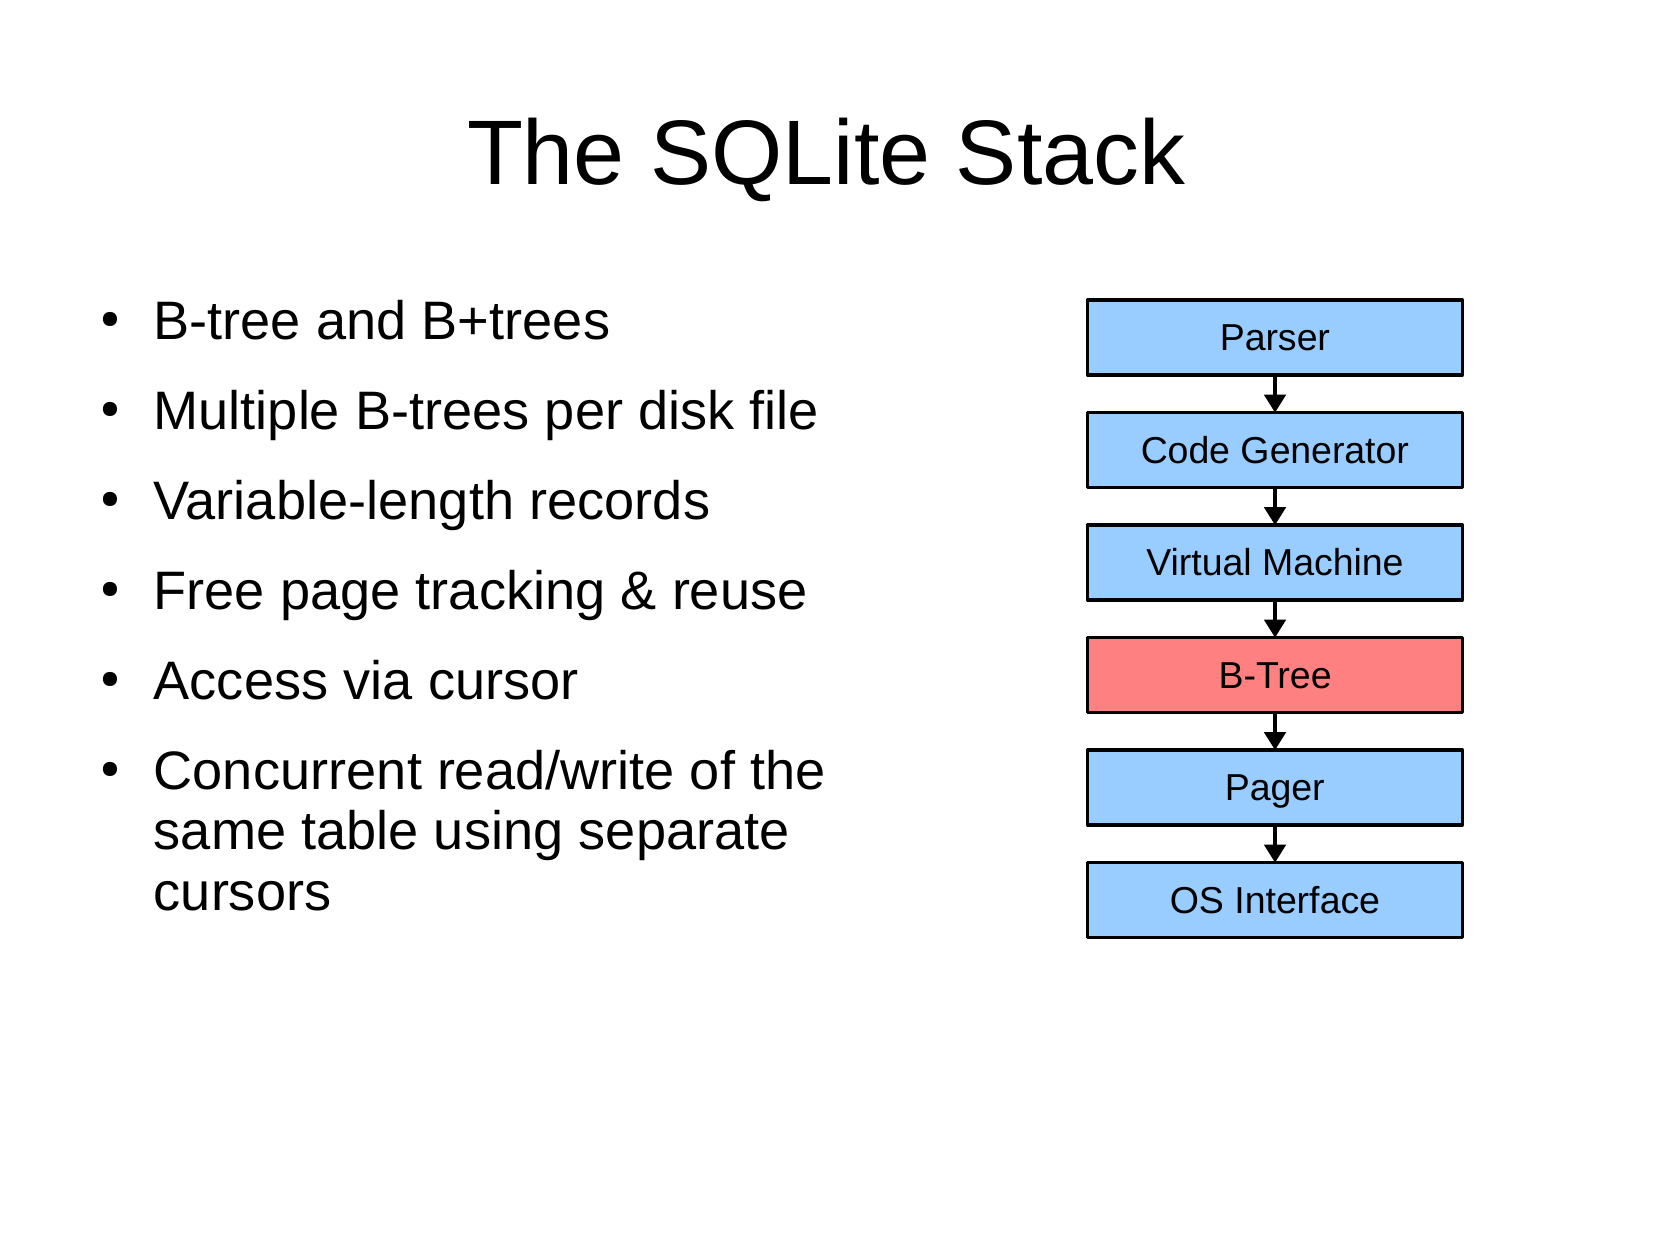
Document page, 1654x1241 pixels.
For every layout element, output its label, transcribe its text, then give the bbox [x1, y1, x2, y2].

title The SQLite Stack [82, 49, 1571, 257]
text_box Virtual Machine [1087, 525, 1463, 601]
list B-tree and B+trees Multiple B-trees per disk file Variable-length records Free page tracking & reuse Access via cursor Concurrent read/write of the same table using separate cursors [82, 290, 886, 1094]
text_box B-Tree [1087, 637, 1463, 713]
text_box Parser [1087, 300, 1463, 376]
text_box OS Interface [1087, 862, 1463, 938]
text_box Pager [1087, 750, 1463, 826]
text_box Code Generator [1087, 412, 1463, 488]
